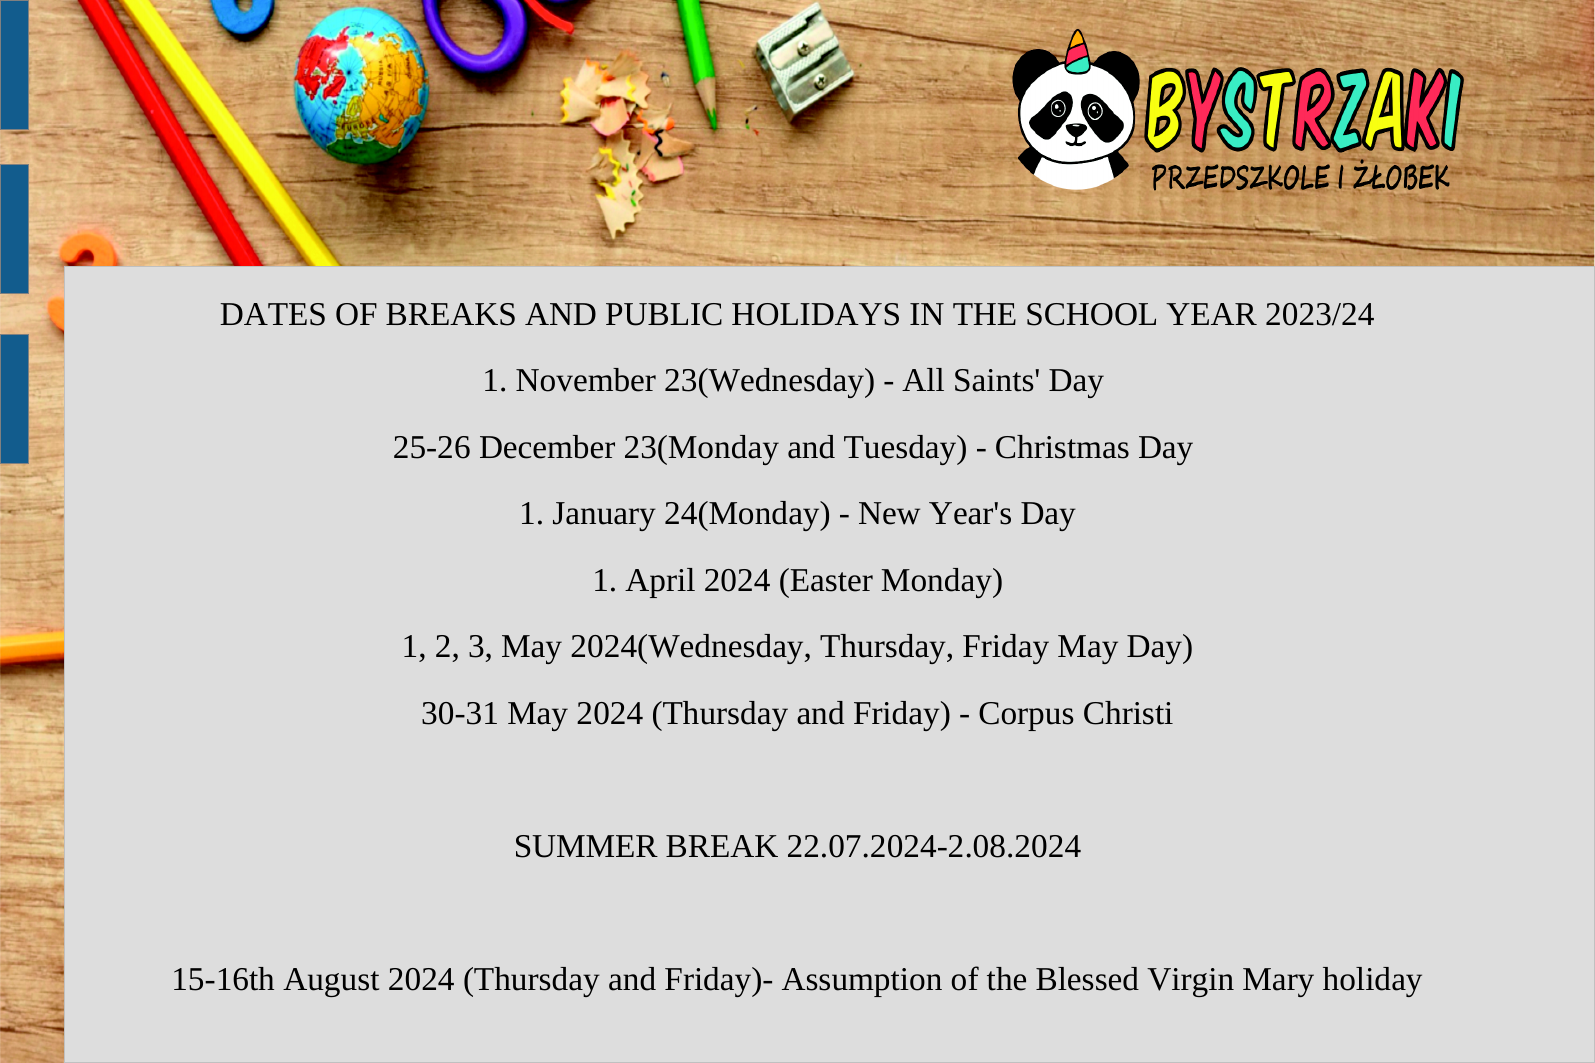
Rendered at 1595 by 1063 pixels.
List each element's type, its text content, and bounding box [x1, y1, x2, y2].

picture [0, 0, 1595, 1063]
title [117, 78, 1479, 256]
list DATES OF BREAKS AND PUBLIC HOLIDAYS IN THE SCHOOL YEAR 2023/24 1. November 23(Wednesday) - All Saints' Day 25-26 December 23(Monday and Tuesday) - Christmas Day 1. January 24(Monday) - New Year's Day 1. April 2024 (Easter Monday) 1, 2, 3, May 2024(Wednesday, Thursday, Friday May Day) 30-31 May 2024 (Thursday and Friday) - Corpus Christi SUMMER BREAK 22.07.2024-2.08.2024 15-16th August 2024 (Thursday and Friday)- Assumption of the Blessed Virgin Mary holiday [117, 295, 1479, 1006]
